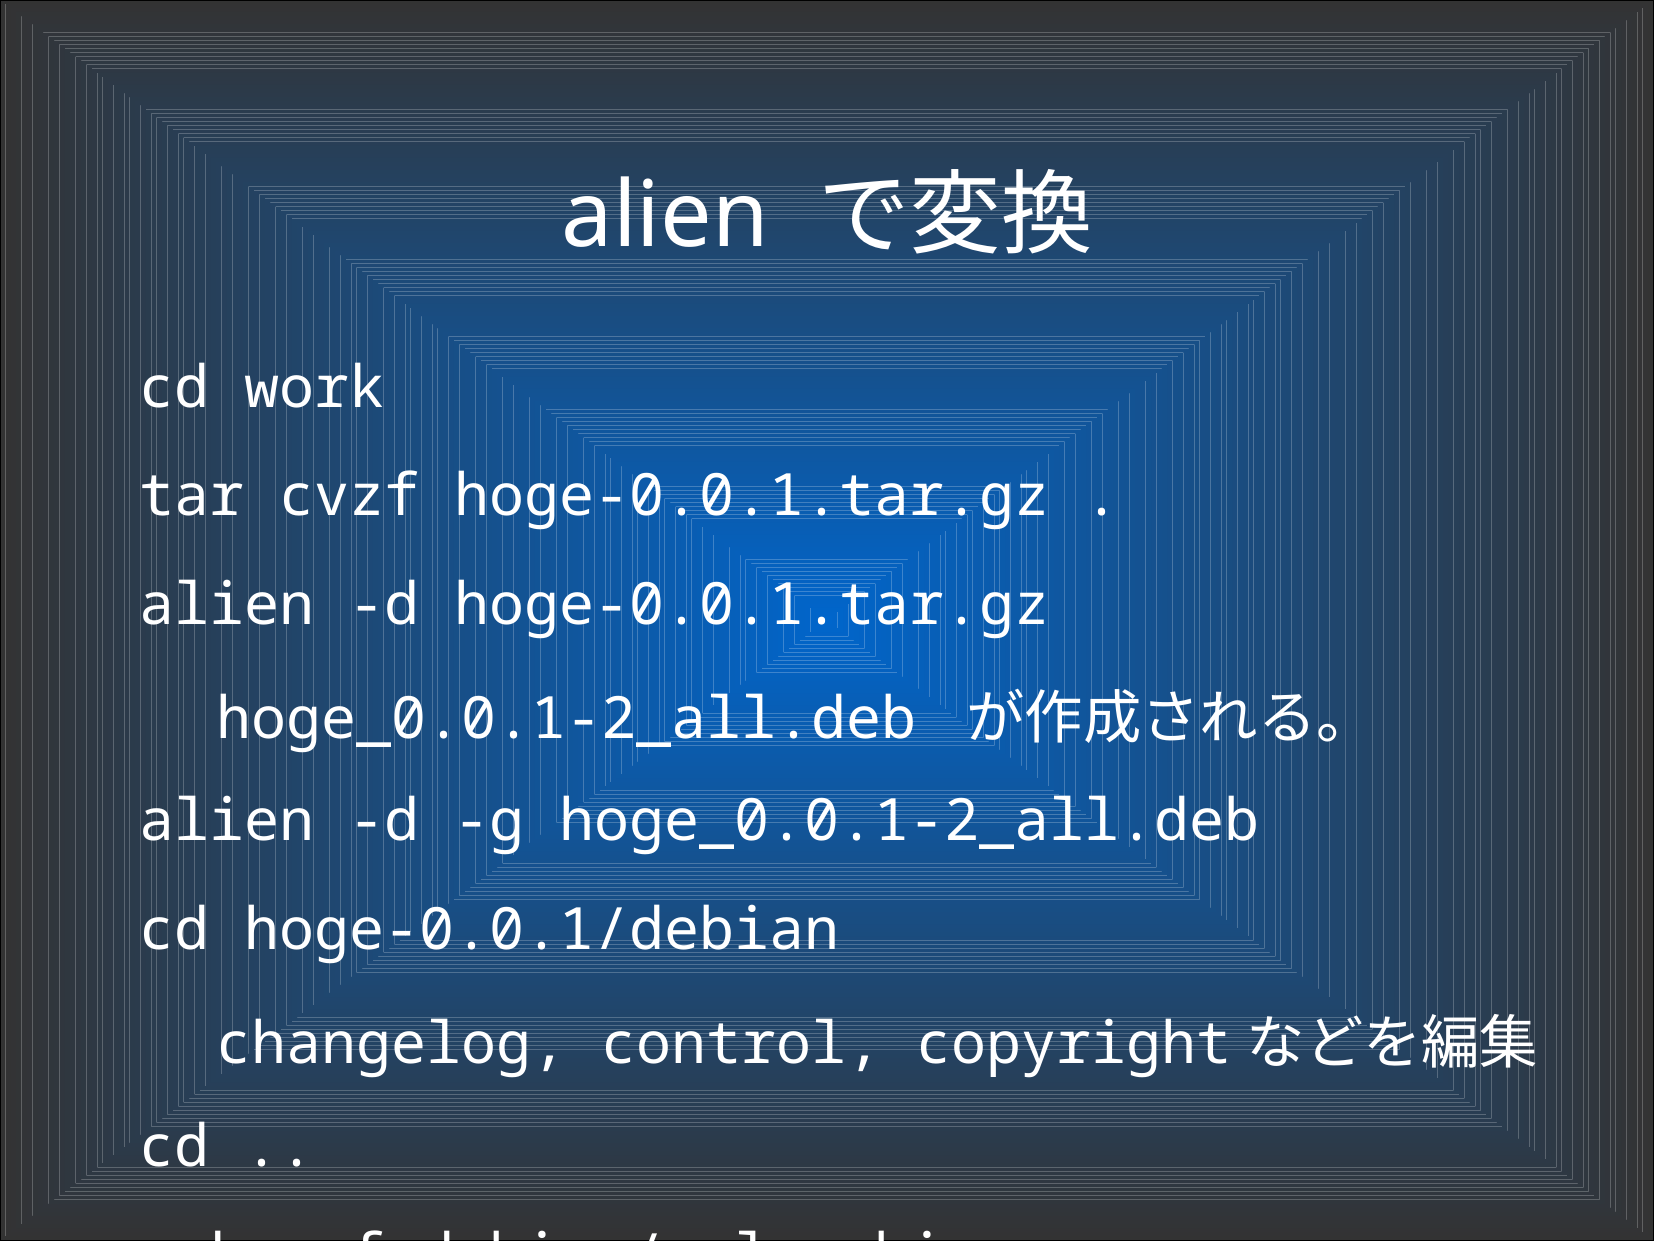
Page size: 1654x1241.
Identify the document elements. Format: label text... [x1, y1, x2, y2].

title alien で変換 [121, 102, 1534, 311]
list cd work tar cvzf hoge-0.0.1.tar.gz . alien -d hoge-0.0.1.tar.gz hoge_0.0.1-2_all.deb が作成される。 alien -d -g hoge_0.0.1-2_all.deb cd hoge-0.0.1/debian changelog, control, copyrightなどを編集 cd .. make -f debian/rules binary [121, 344, 1577, 1241]
